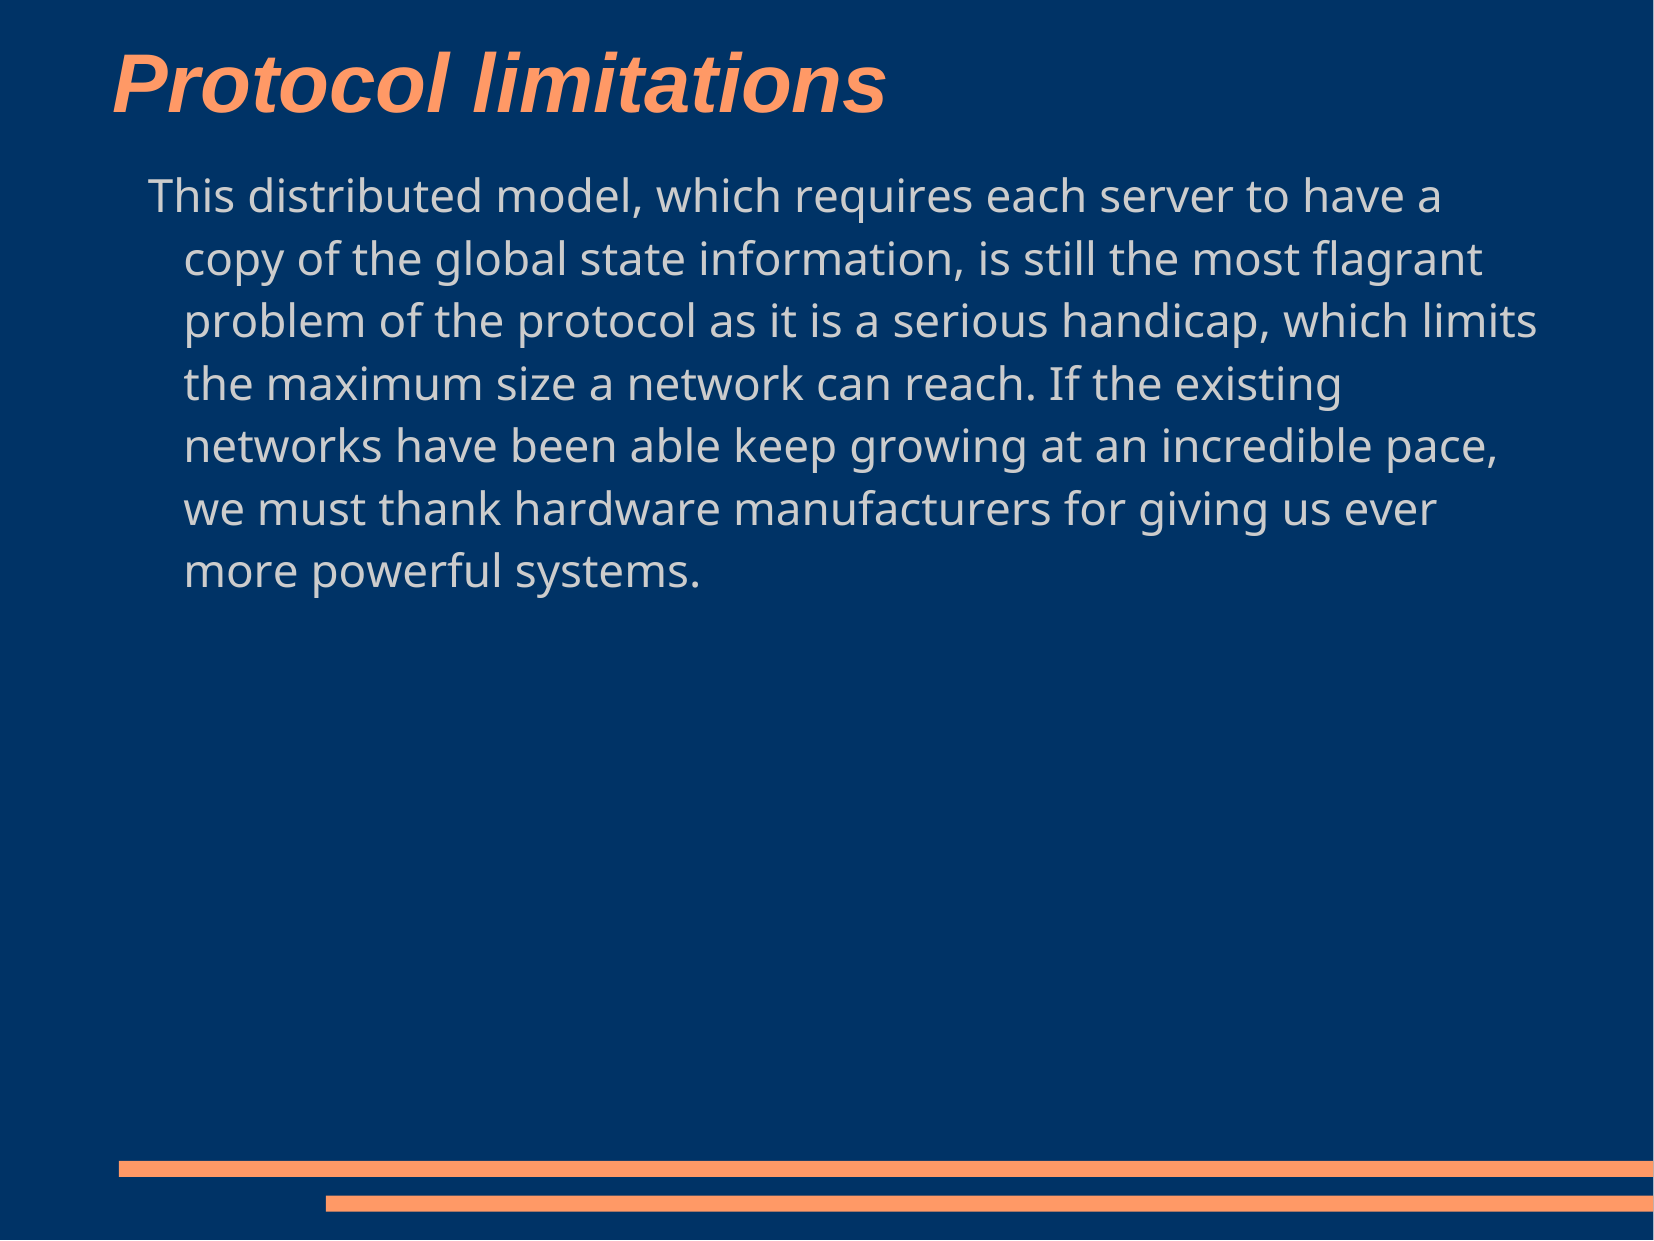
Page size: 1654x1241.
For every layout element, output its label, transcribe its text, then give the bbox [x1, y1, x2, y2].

title Protocol limitations [112, 0, 1525, 90]
subtitle This distributed model, which requires each server to have a copy of the global state information, is still the most flagrant problem of the protocol as it is a serious handicap, which limits the maximum size a network can reach. If the existing networks have been able keep growing at an incredible pace, we must thank hardware manufacturers for giving us ever more powerful systems. [112, 90, 1552, 676]
